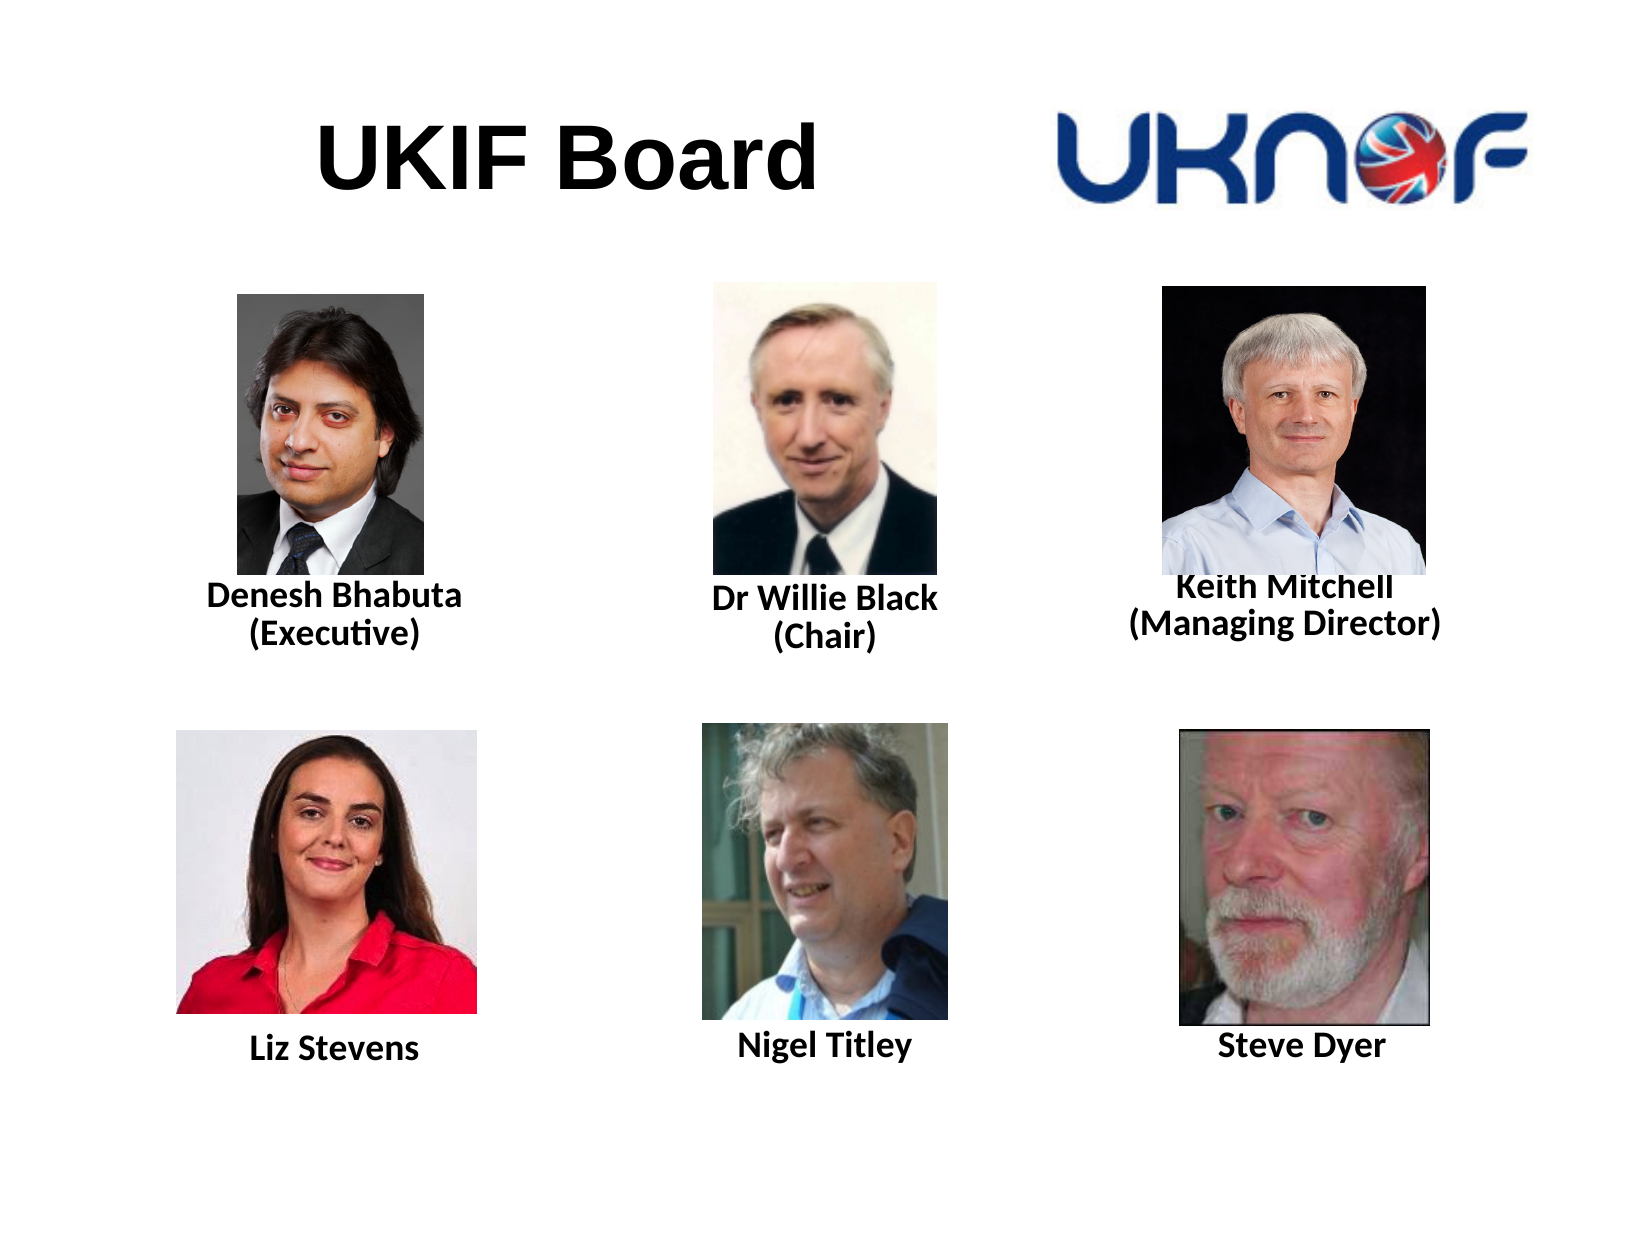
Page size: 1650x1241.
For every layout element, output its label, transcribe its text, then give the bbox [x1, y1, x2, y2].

picture [237, 294, 424, 575]
text_box Denesh Bhabuta (Executive) [107, 571, 563, 676]
picture [176, 730, 477, 1014]
picture [1162, 286, 1426, 575]
picture [1050, 93, 1536, 225]
text_box Dr Willie Black (Chair) [597, 574, 1053, 676]
picture [702, 723, 948, 1020]
picture [1179, 729, 1430, 1026]
picture [713, 282, 937, 574]
text_box Steve Dyer [1074, 1021, 1530, 1088]
text_box Liz Stevens [106, 1025, 563, 1091]
text_box Keith Mitchell (Managing Director) [1057, 562, 1513, 675]
text_box Nigel Titley [597, 1021, 1053, 1087]
title UKIF Board [123, 37, 1013, 279]
